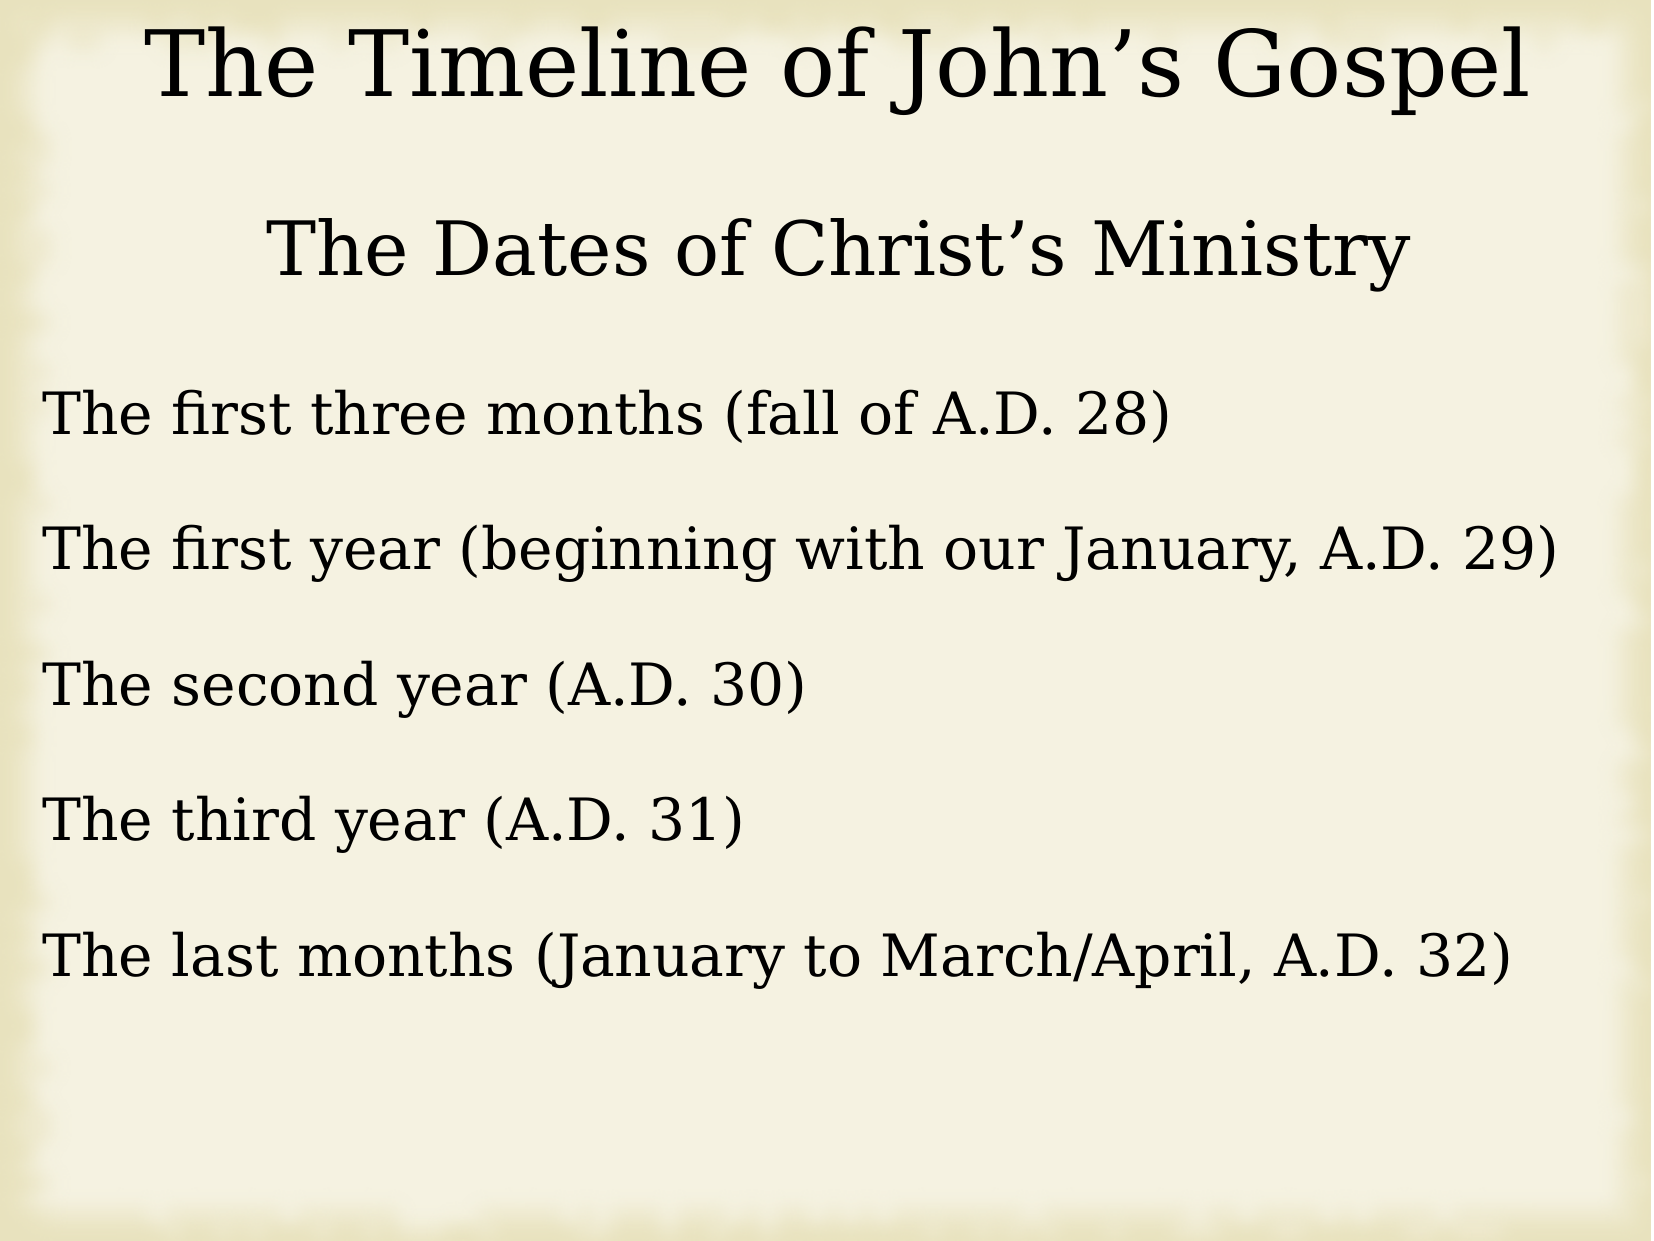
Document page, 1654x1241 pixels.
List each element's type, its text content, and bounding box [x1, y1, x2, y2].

text_box The Timeline of John’s Gospel The Dates of Christ’s Ministry The first three months (fall of A.D. 28) The first year (beginning with our January, A.D. 29) The second year (A.D. 30) The third year (A.D. 31) The last months (January to March/April, A.D. 32) [27, 4, 1651, 1137]
picture [0, 0, 1651, 1241]
